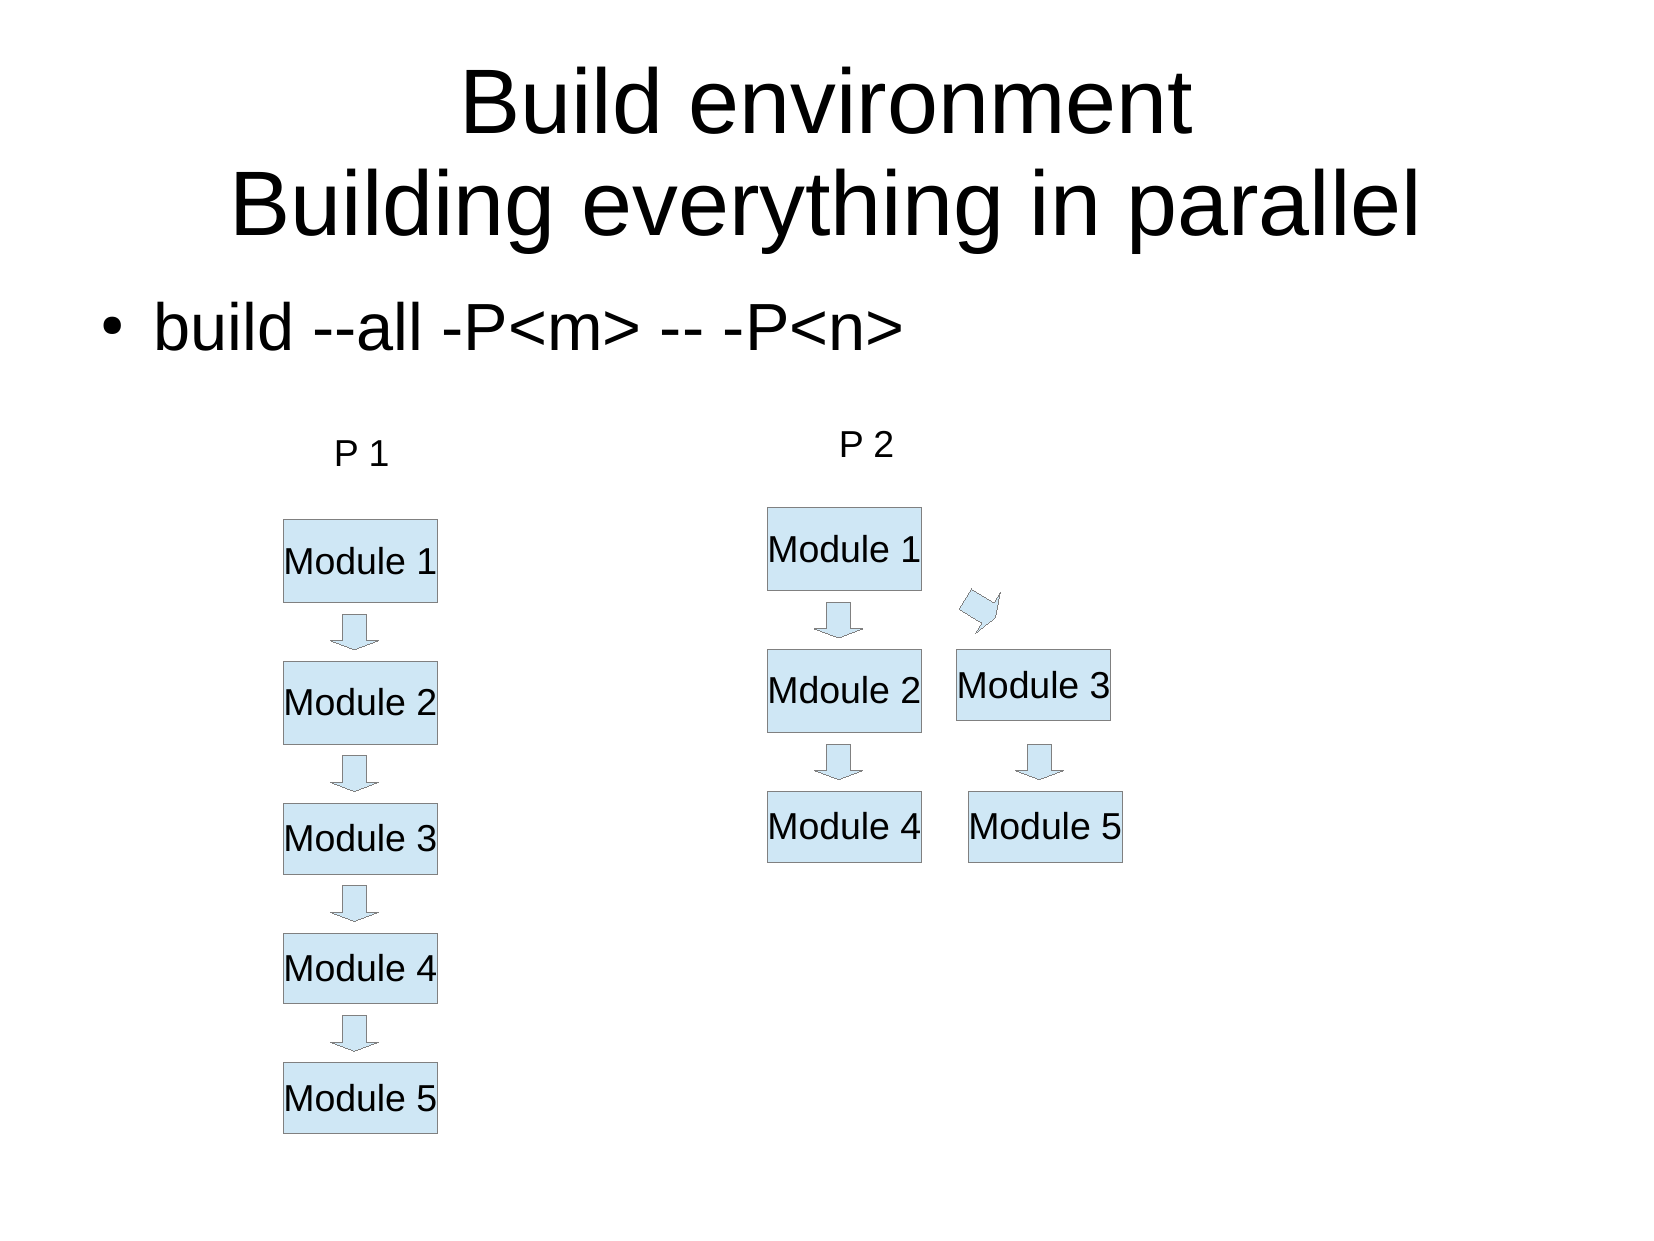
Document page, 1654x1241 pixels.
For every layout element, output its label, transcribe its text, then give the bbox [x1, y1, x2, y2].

text_box [814, 602, 863, 638]
text_box Module 5 [283, 1062, 438, 1134]
text_box P 2 [824, 415, 910, 473]
text_box Module 4 [283, 933, 438, 1004]
list build --all -P<m> -- -P<n> [82, 290, 1571, 1109]
title Build environment Building everything in parallel [82, 49, 1571, 257]
text_box [330, 885, 379, 922]
text_box [814, 744, 863, 780]
text_box Module 1 [767, 507, 922, 591]
text_box Mdoule 2 [767, 649, 922, 733]
text_box Module 3 [956, 649, 1111, 721]
text_box [330, 614, 379, 650]
text_box [1015, 744, 1064, 780]
text_box Module 5 [968, 791, 1123, 863]
text_box [330, 1015, 379, 1052]
text_box Module 2 [283, 661, 438, 745]
text_box Module 1 [283, 519, 438, 603]
text_box [330, 755, 379, 792]
text_box Module 4 [767, 791, 922, 863]
text_box P 1 [318, 425, 405, 483]
text_box Module 3 [283, 803, 438, 875]
text_box [959, 588, 1001, 634]
